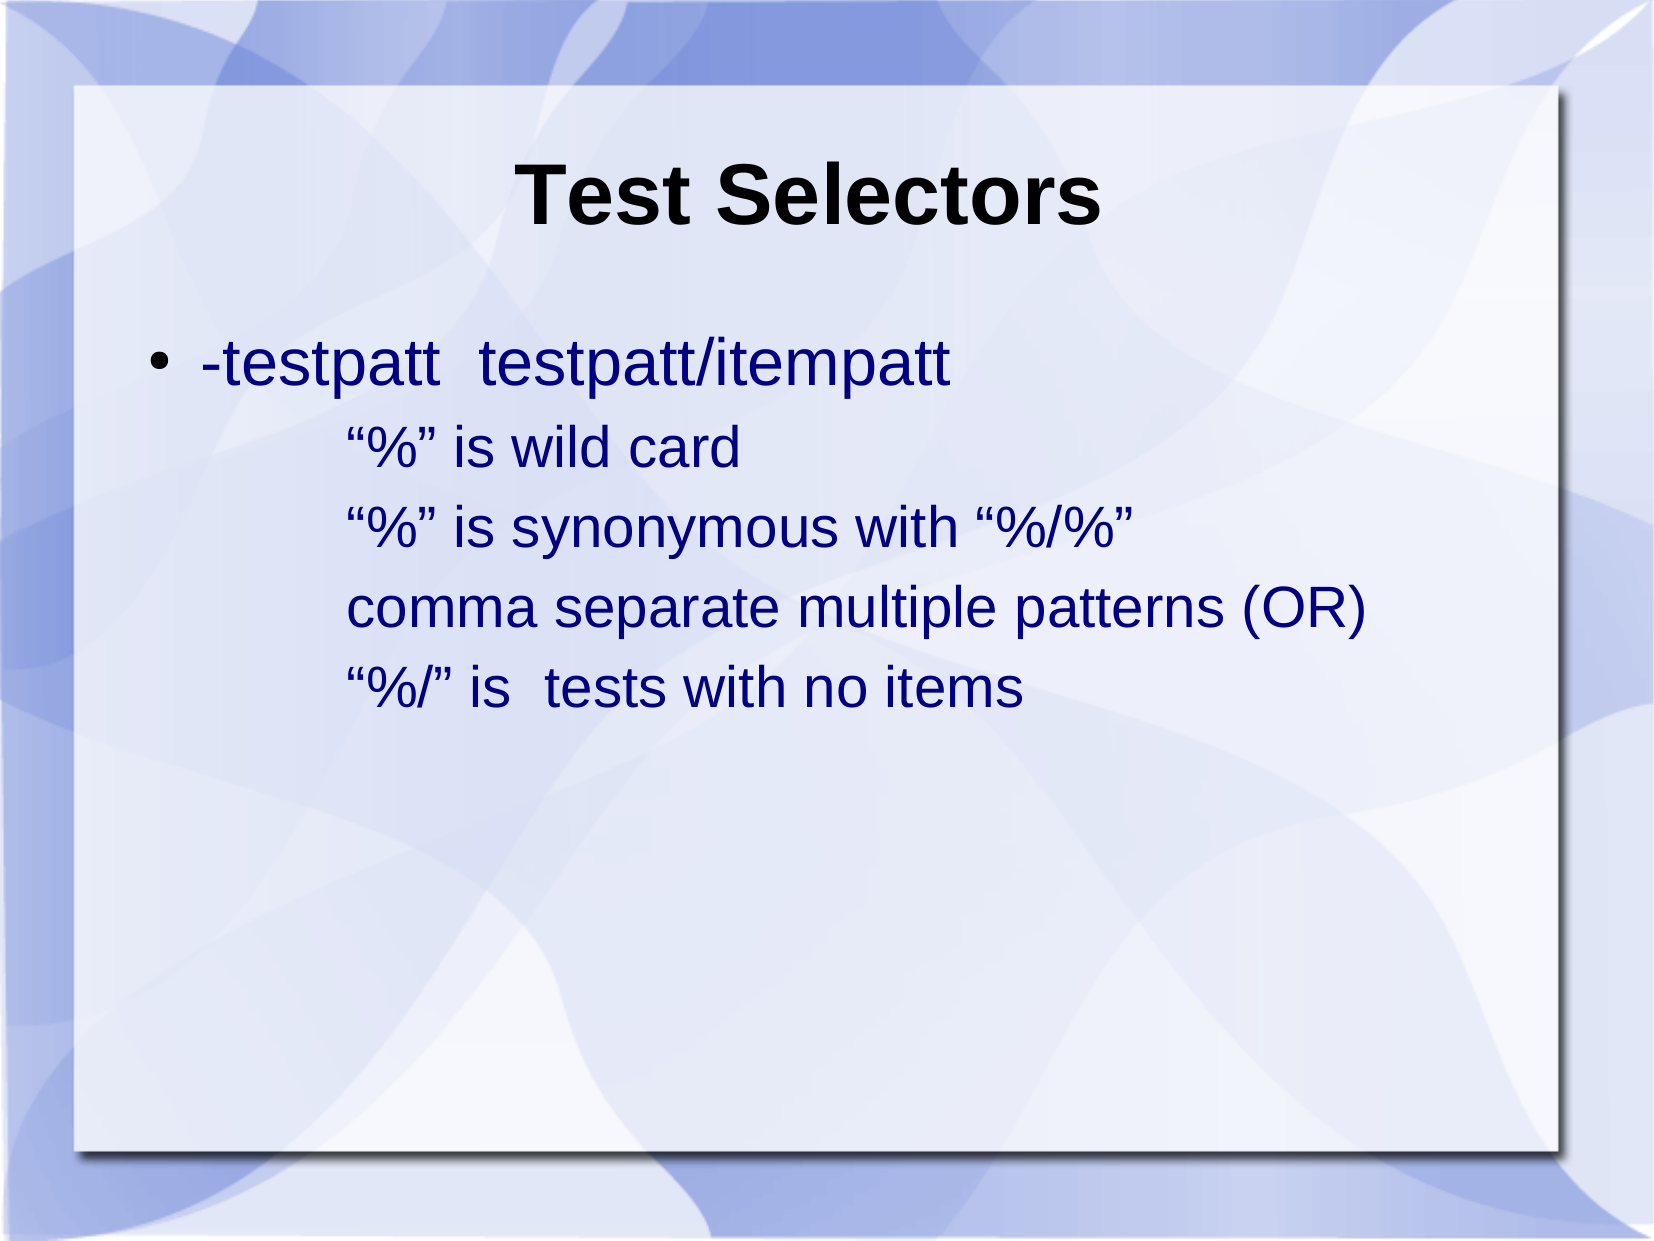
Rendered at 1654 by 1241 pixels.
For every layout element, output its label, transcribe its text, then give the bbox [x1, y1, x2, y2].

list -testpatt testpatt/itempatt “%” is wild card “%” is synonymous with “%/%” comma separate multiple patterns (OR) “%/” is tests with no items [129, 324, 1489, 1045]
title Test Selectors [82, 90, 1536, 298]
picture [0, 0, 1654, 1241]
